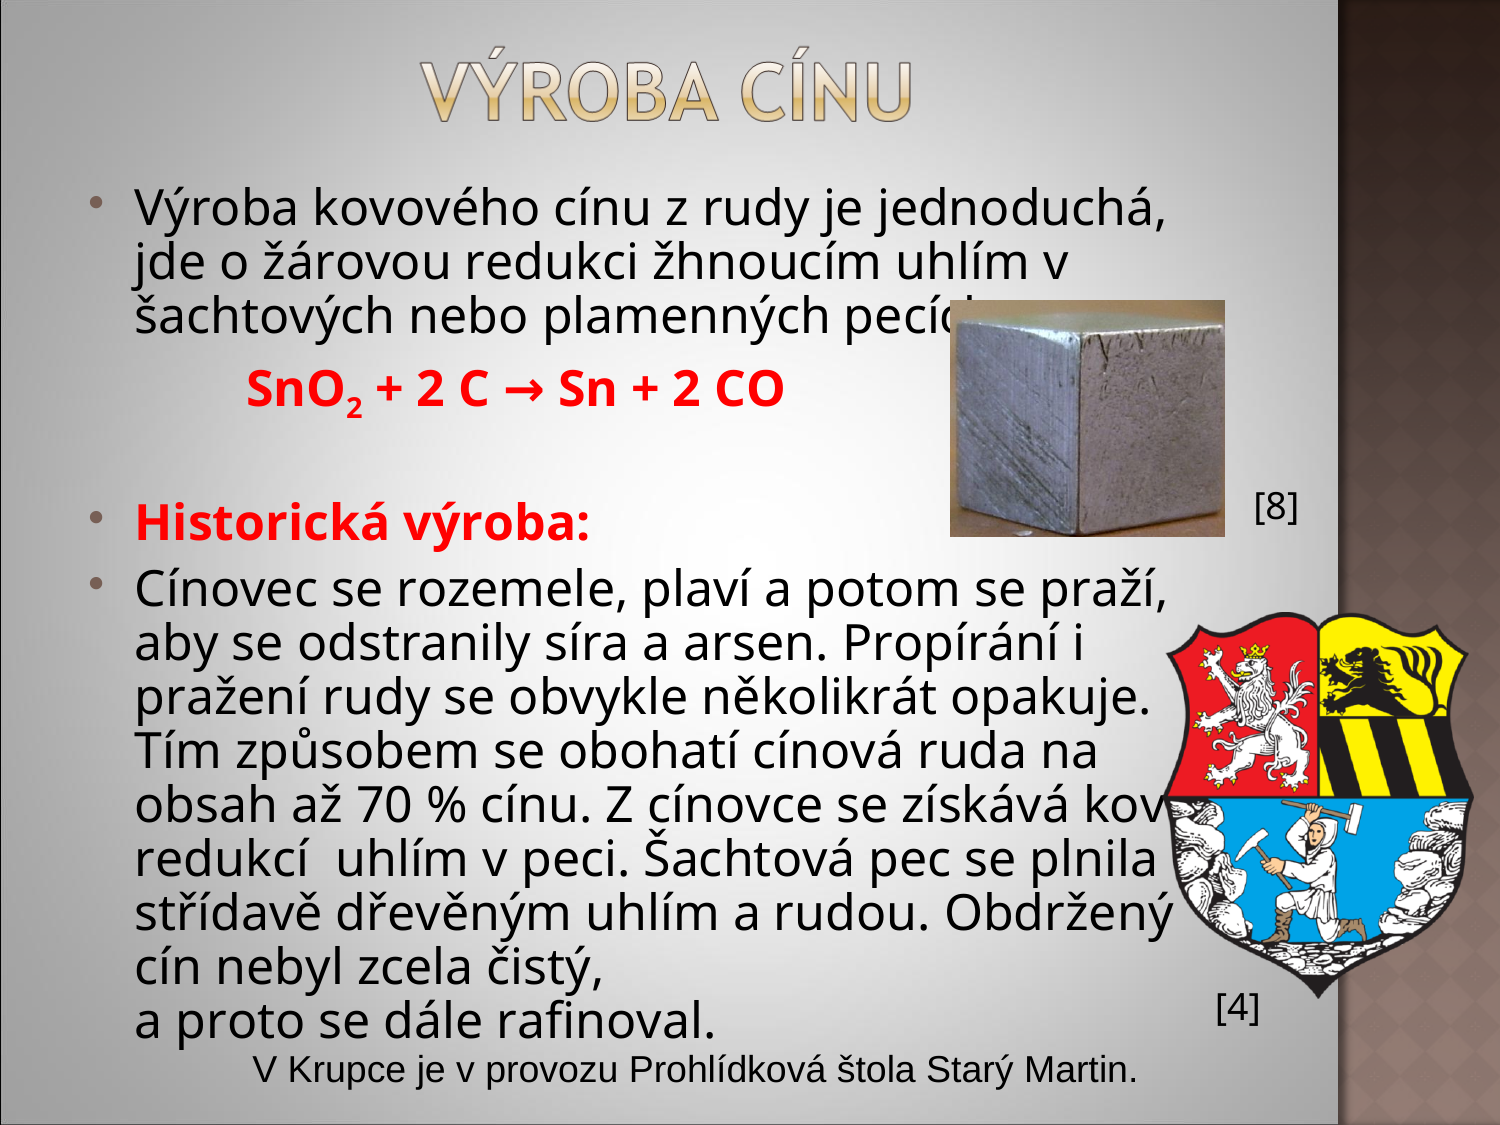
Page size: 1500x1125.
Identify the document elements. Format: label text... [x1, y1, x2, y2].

text_box V Krupce je v provozu Prohlídková štola Starý Martin. [237, 1037, 1238, 1098]
list Výroba kovového cínu z rudy je jednoduchá, jde o žárovou redukci žhnoucím uhlím v šachtových nebo plamenných pecích: SnO2 + 2 C → Sn + 2 CO Historická výroba: Cínovec se rozemele, plaví a potom se praží, aby se odstranily síra a arsen. Propírání i pražení rudy se obvykle několikrát opakuje. Tím způsobem se obohatí cínová ruda na obsah až 70 % cínu. Z cínovce se získává kov redukcí uhlím v peci. Šachtová pec se plnila střídavě dřevěným uhlím a rudou. Obdržený cín nebyl zcela čistý, a proto se dále rafinoval. [75, 174, 1263, 1088]
picture [0, 0, 1500, 1125]
text_box [8] [1238, 474, 1315, 536]
text_box [73, 0, 1265, 140]
text_box [4] [1199, 974, 1313, 1036]
